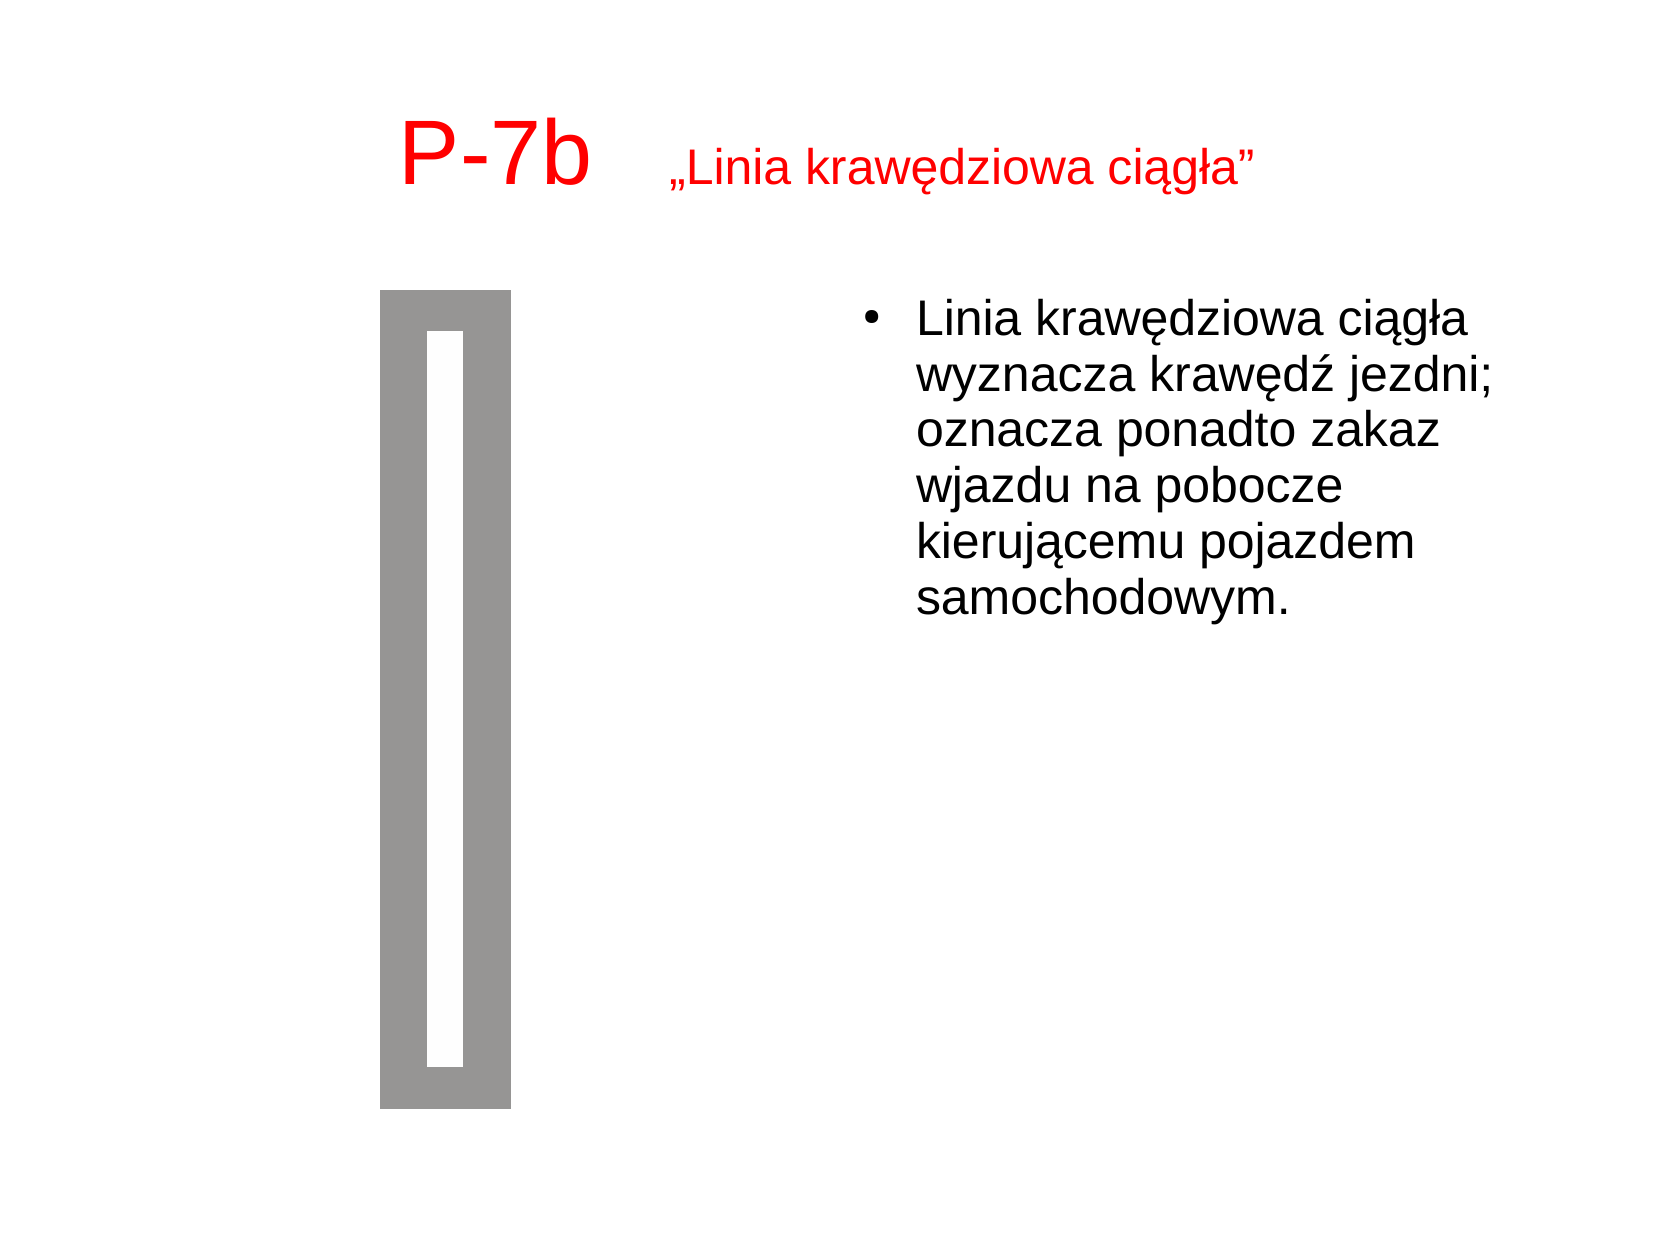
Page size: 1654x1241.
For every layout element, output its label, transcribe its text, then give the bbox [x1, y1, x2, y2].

picture [380, 290, 511, 1109]
list Linia krawędziowa ciągła wyznacza krawędź jezdni; oznacza ponadto zakaz wjazdu na pobocze kierującemu pojazdem samochodowym. [845, 290, 1572, 1094]
title P-7b „Linia krawędziowa ciągła” [82, 56, 1571, 250]
